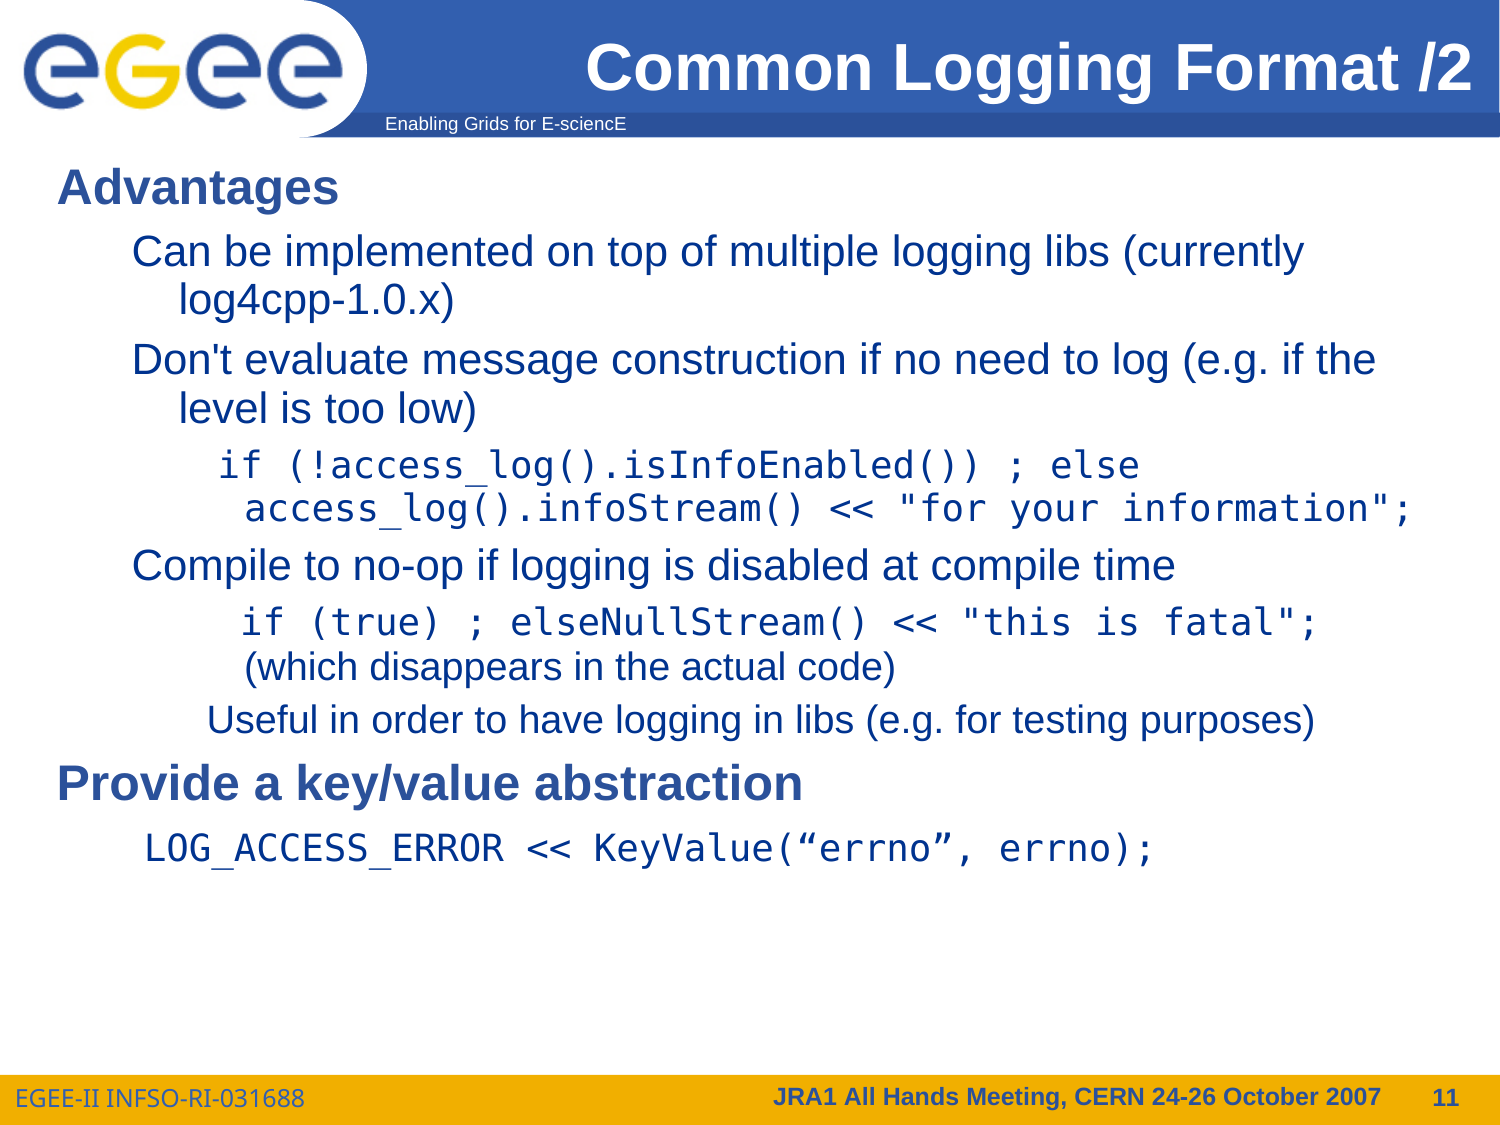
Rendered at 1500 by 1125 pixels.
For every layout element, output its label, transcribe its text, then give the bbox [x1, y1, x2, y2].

picture [18, 30, 349, 112]
list Advantages Can be implemented on top of multiple logging libs (currently log4cpp-1.0.x) Don't evaluate message construction if no need to log (e.g. if the level is too low) if (!access_log().isInfoEnabled()) ; else access_log().infoStream() << "for your information"; Compile to no-op if logging is disabled at compile time if (true) ; elseNullStream() << "this is fatal"; (which disappears in the actual code) Useful in order to have logging in libs (e.g. for testing purposes) Provide a key/value abstraction LOG_ACCESS_ERROR << KeyValue(“errno”, errno); [56, 159, 1466, 1066]
title Common Logging Format /2 [369, 16, 1475, 118]
